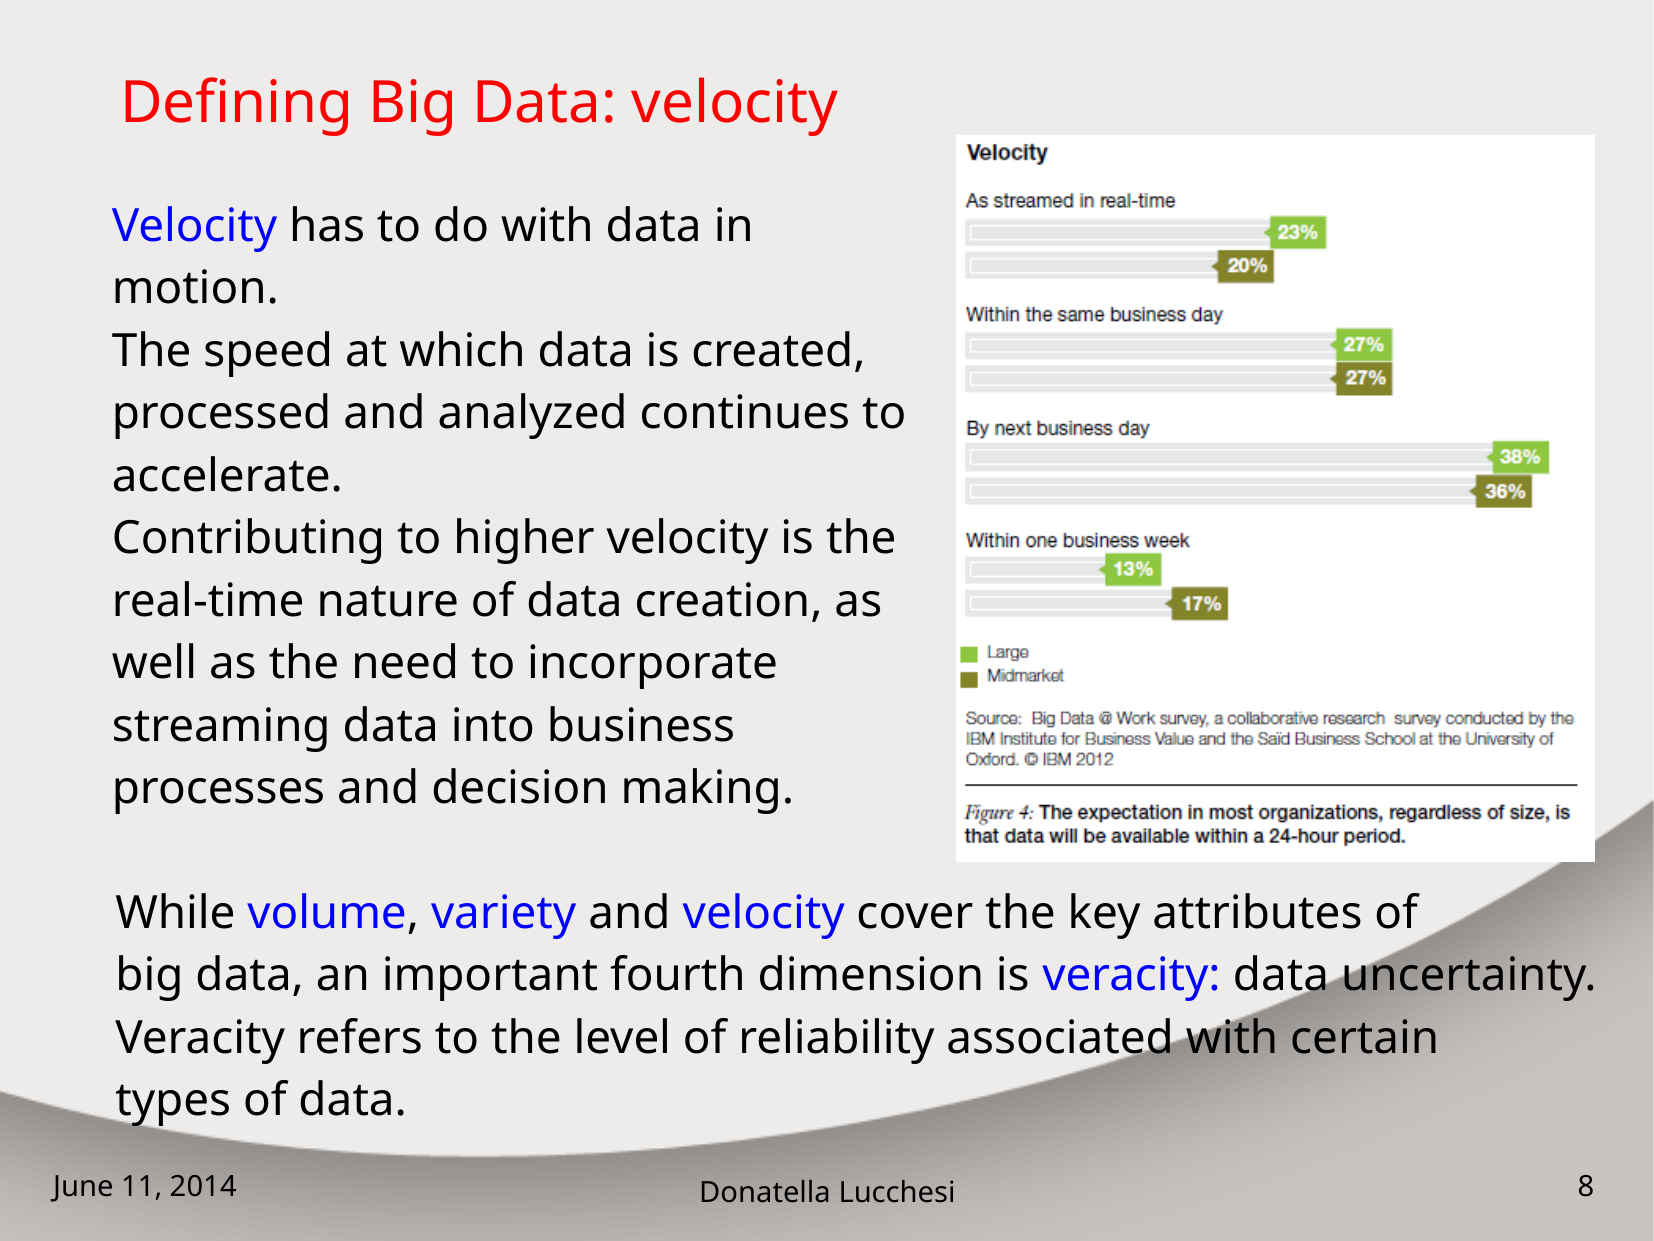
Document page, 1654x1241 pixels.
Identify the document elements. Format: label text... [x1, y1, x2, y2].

text_box Velocity has to do with data in motion. The speed at which data is created, processed and analyzed continues to accelerate. Contributing to higher velocity is the real-time nature of data creation, as well as the need to incorporate streaming data into business processes and decision making. [97, 184, 931, 838]
text_box Defining Big Data: velocity [105, 53, 858, 150]
picture [0, 0, 1654, 1241]
text_box While volume, variety and velocity cover the key attributes of big data, an important fourth dimension is veracity: data uncertainty. Veracity refers to the level of reliability associated with certain types of data. [100, 871, 1621, 1142]
